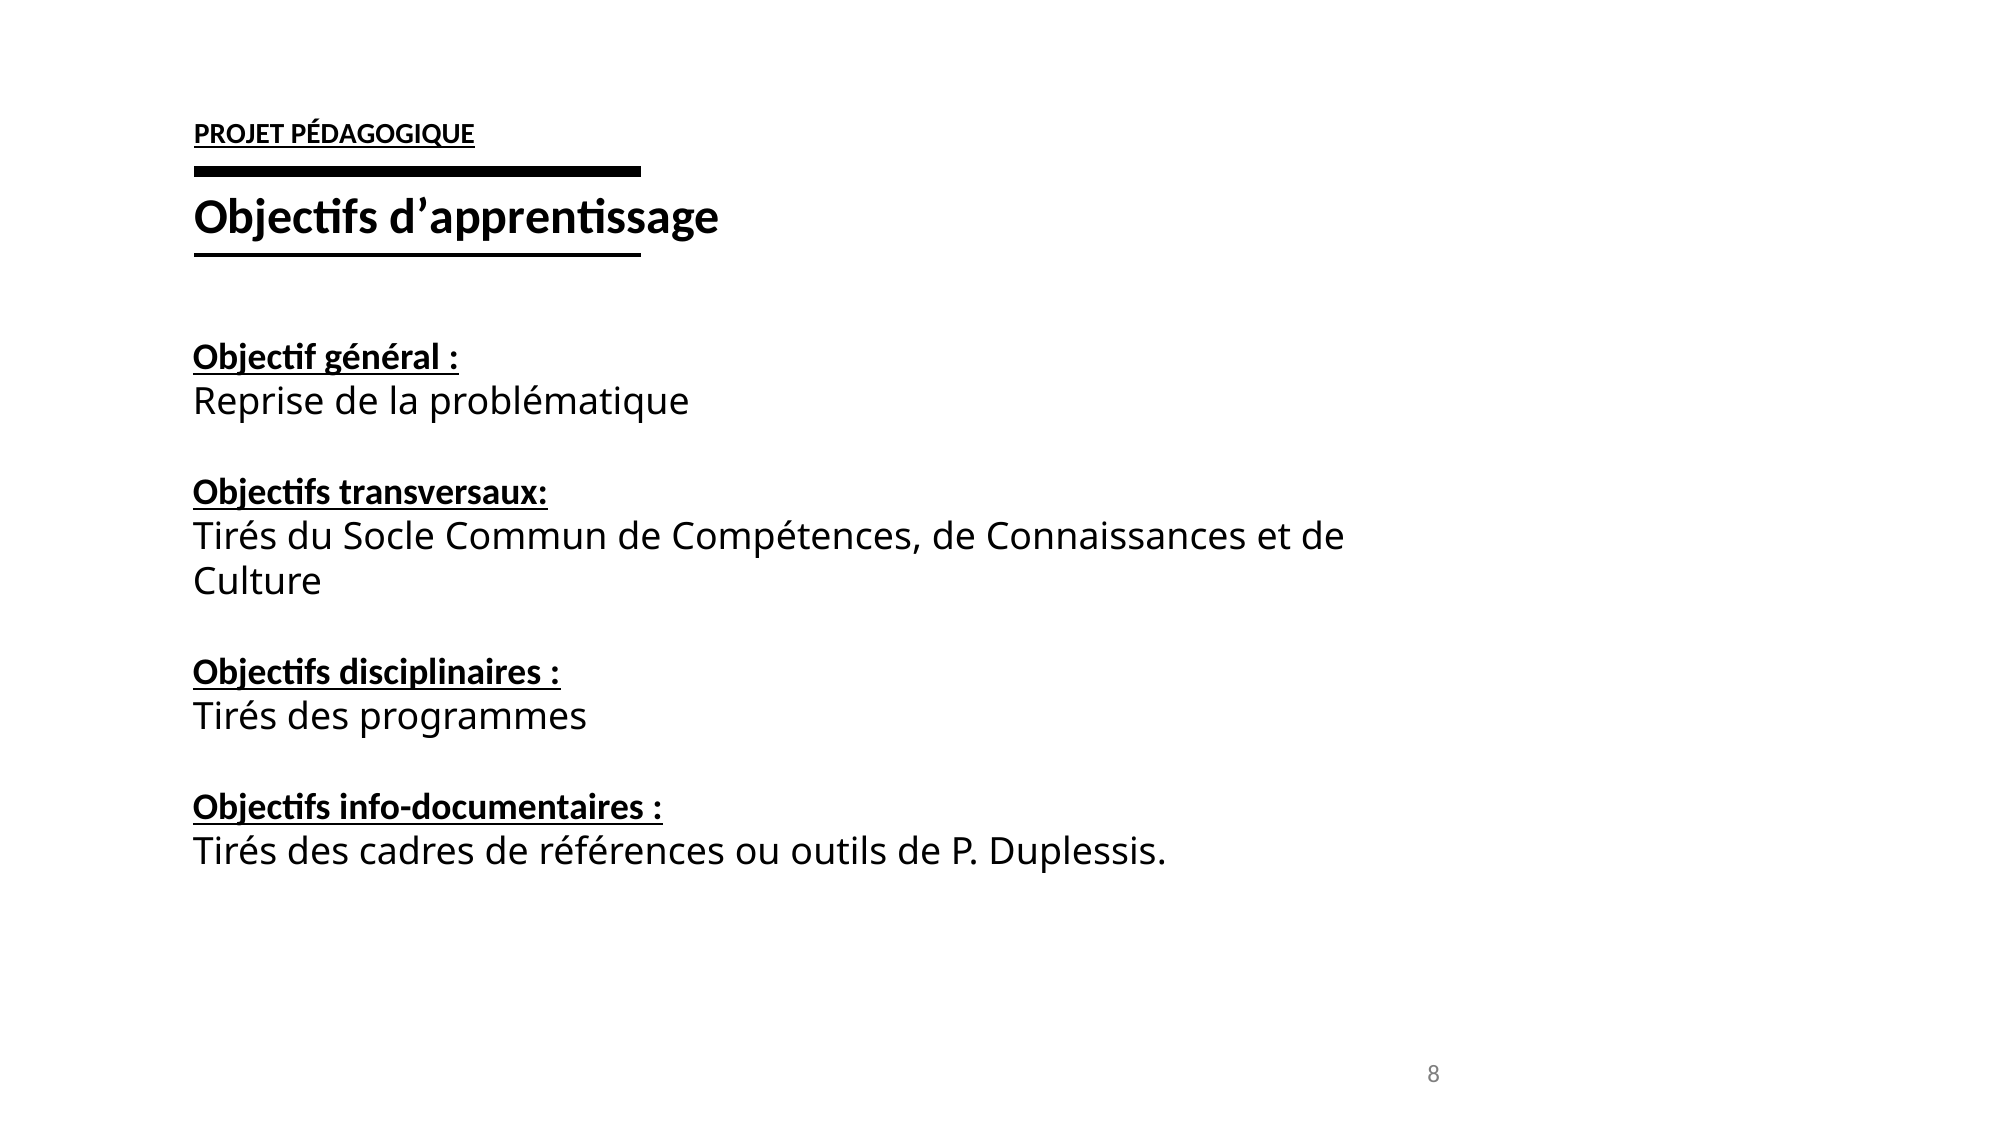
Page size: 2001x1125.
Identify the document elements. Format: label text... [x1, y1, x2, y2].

text_box [1412, 1042, 1863, 1103]
text_box Objectif général : Reprise de la problématique Objectifs transversaux: Tirés du Socle Commun de Compétences, de Connaissances et de Culture Objectifs disciplinaires : Tirés des programmes Objectifs info-documentaires : Tirés des cadres de références ou outils de P. Duplessis. [192, 324, 1493, 840]
text_box Objectifs d’apprentissage [194, 183, 728, 245]
text_box PROJET PÉDAGOGIQUE [194, 114, 478, 150]
